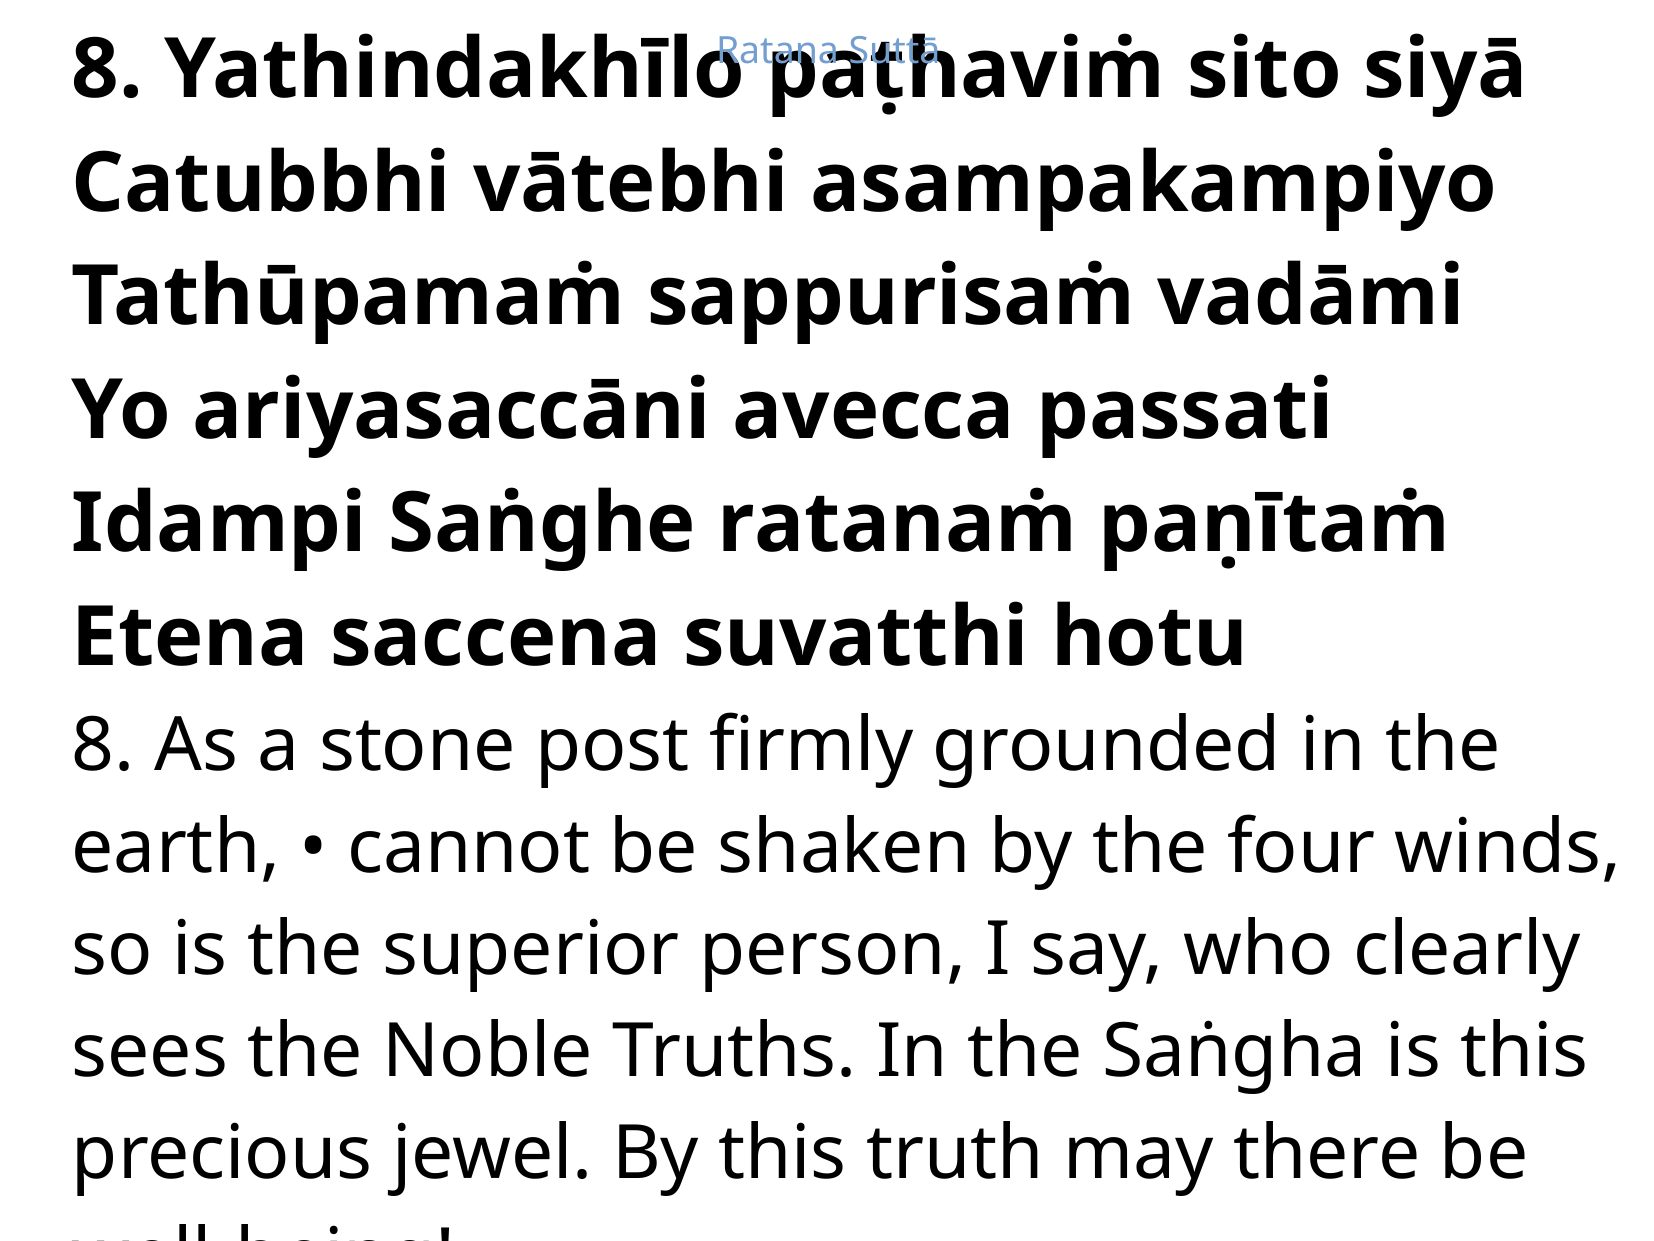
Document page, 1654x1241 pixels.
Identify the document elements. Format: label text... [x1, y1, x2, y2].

text_box 8. Yathindakhīlo paṭhaviṁ sito siyā Catubbhi vātebhi asampakampiyo Tathūpamaṁ sappurisaṁ vadāmi Yo ariyasaccāni avecca passati Idampi Saṅghe ratanaṁ paṇītaṁ Etena saccena suvatthi hotu 8. As a stone post firmly grounded in the earth, • cannot be shaken by the four winds, so is the superior person, I say, who clearly sees the Noble Truths. In the Saṅgha is this precious jewel. By this truth may there be well-being! [71, 104, 1631, 1207]
text_box Ratana Suttā [0, 16, 1654, 97]
